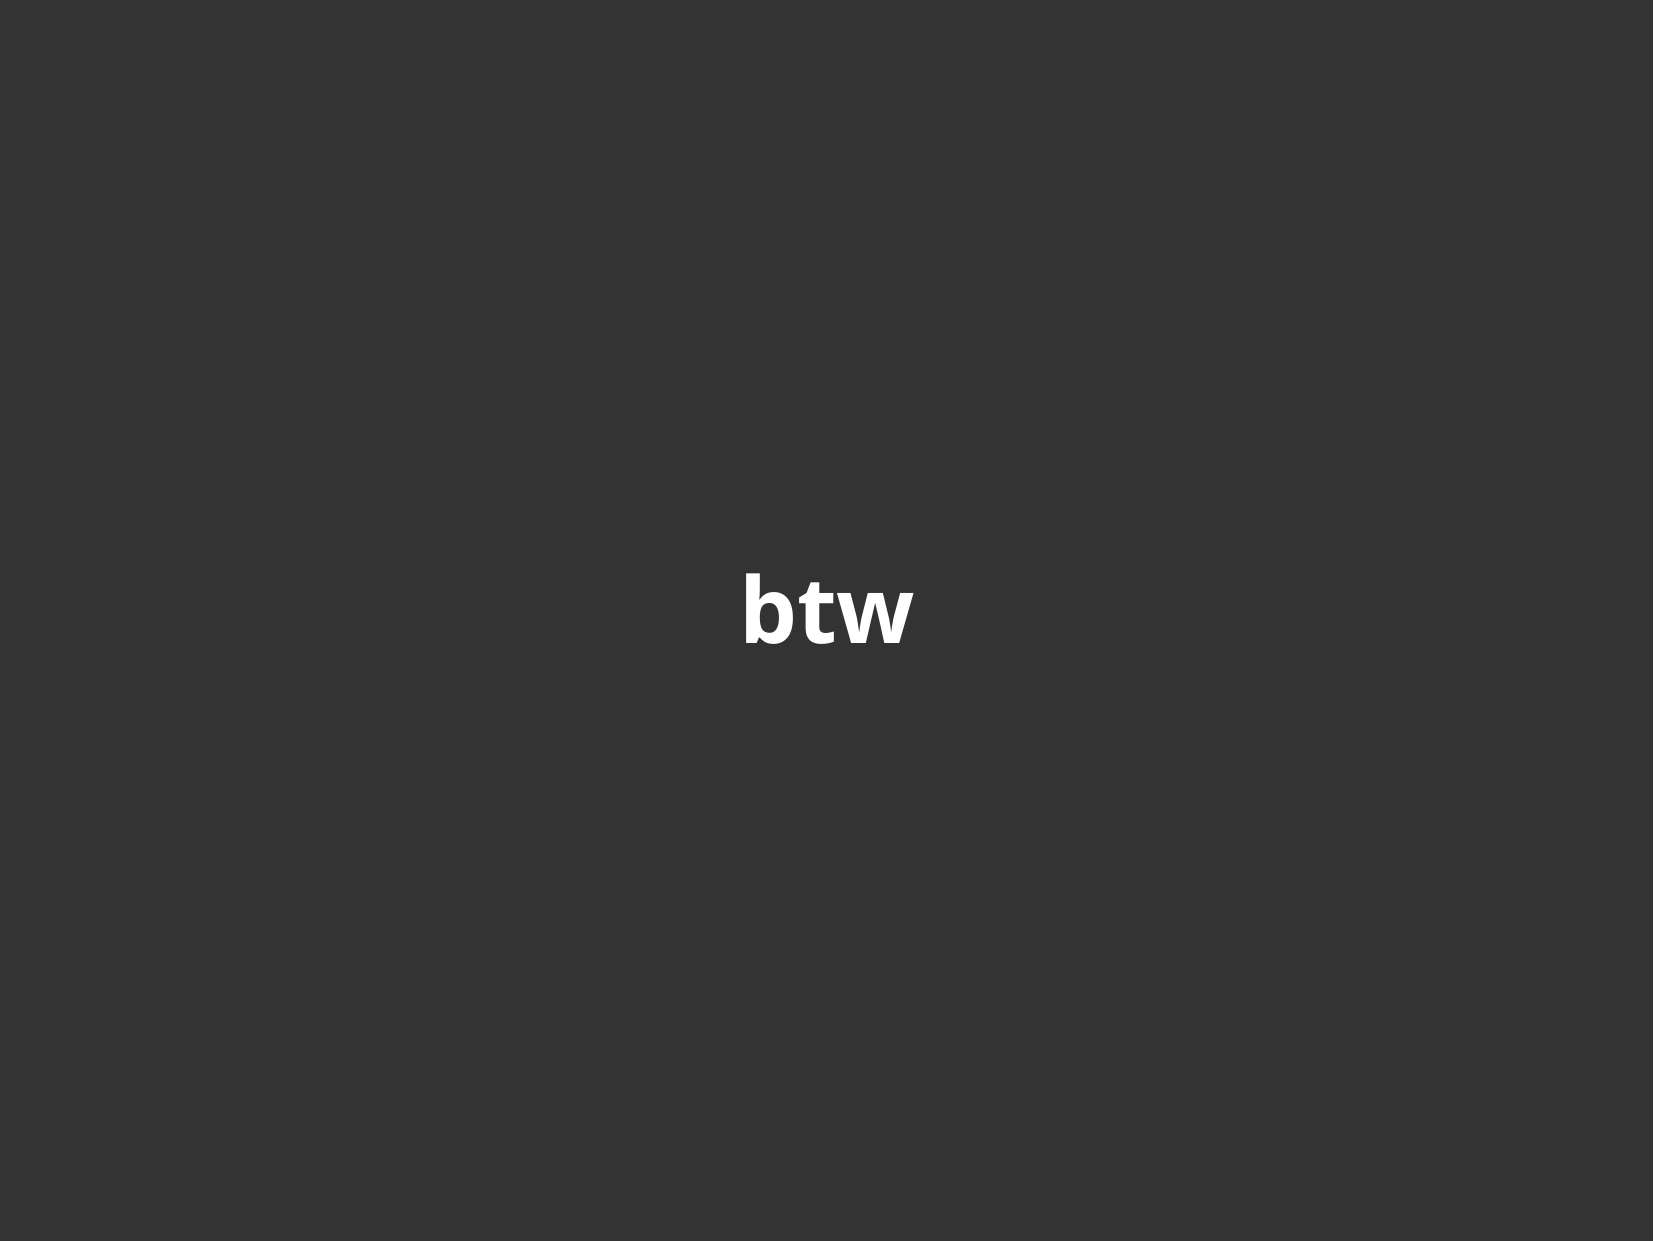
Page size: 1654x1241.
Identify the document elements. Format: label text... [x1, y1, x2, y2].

title btw [121, 504, 1533, 712]
